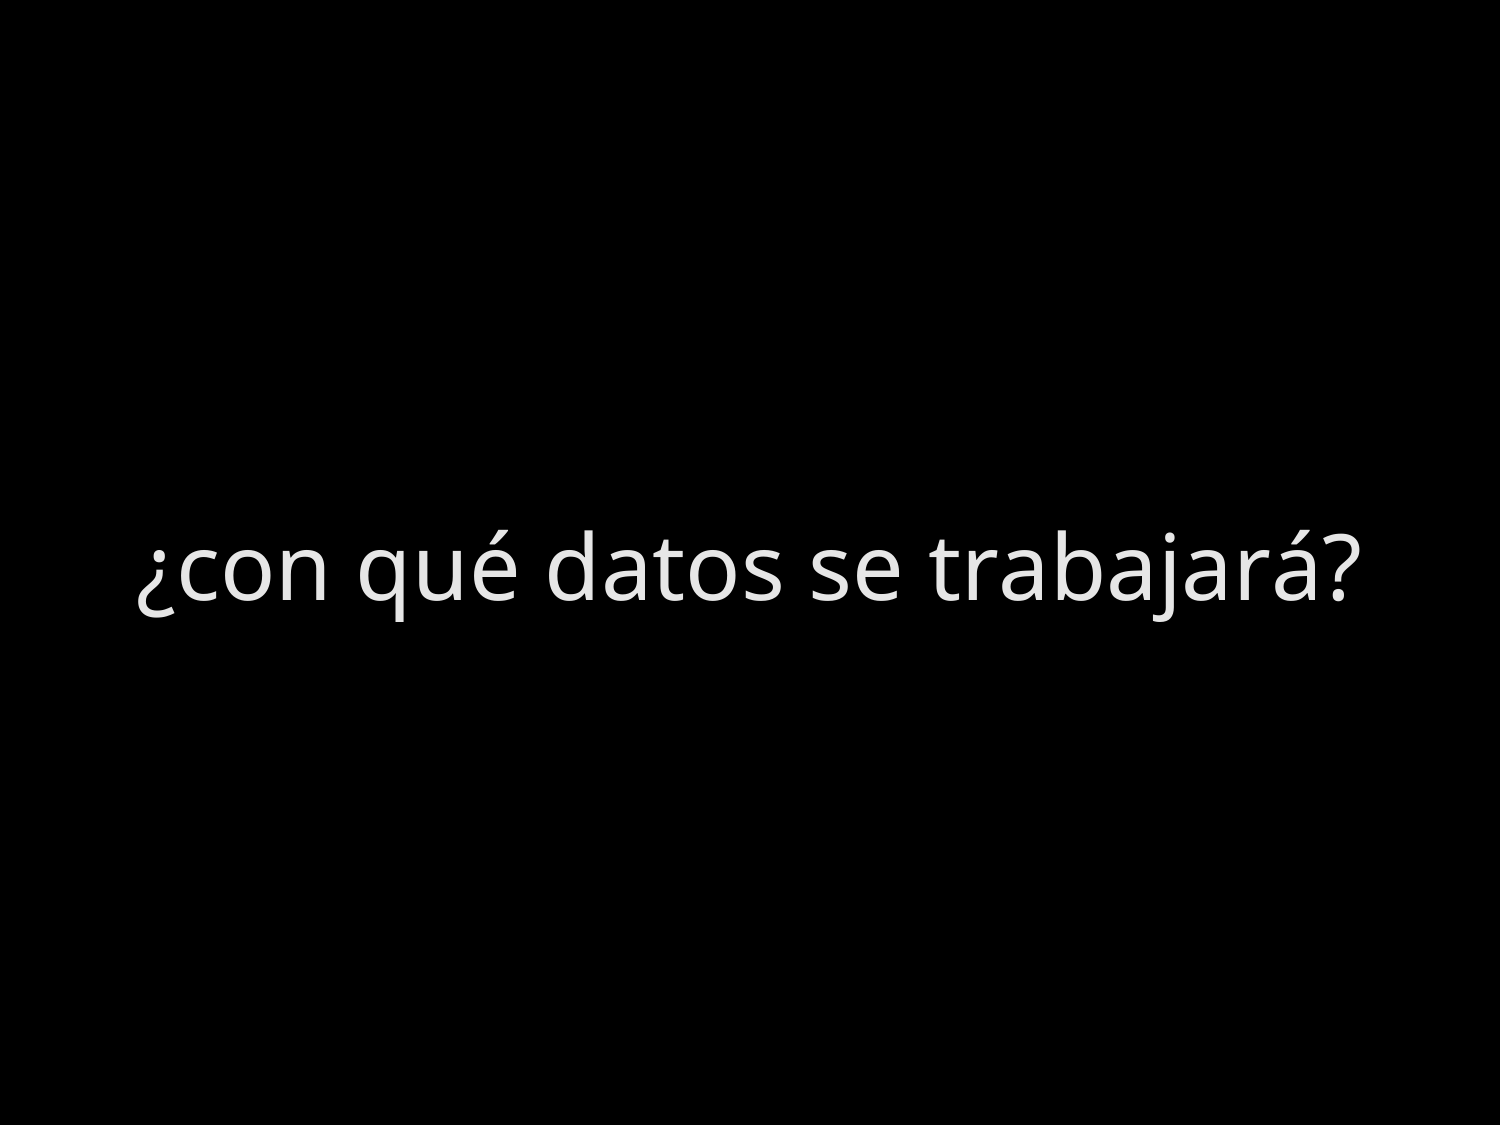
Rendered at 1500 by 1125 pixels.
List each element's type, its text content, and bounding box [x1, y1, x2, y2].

subtitle ¿con qué datos se trabajará? [109, 112, 1391, 1013]
